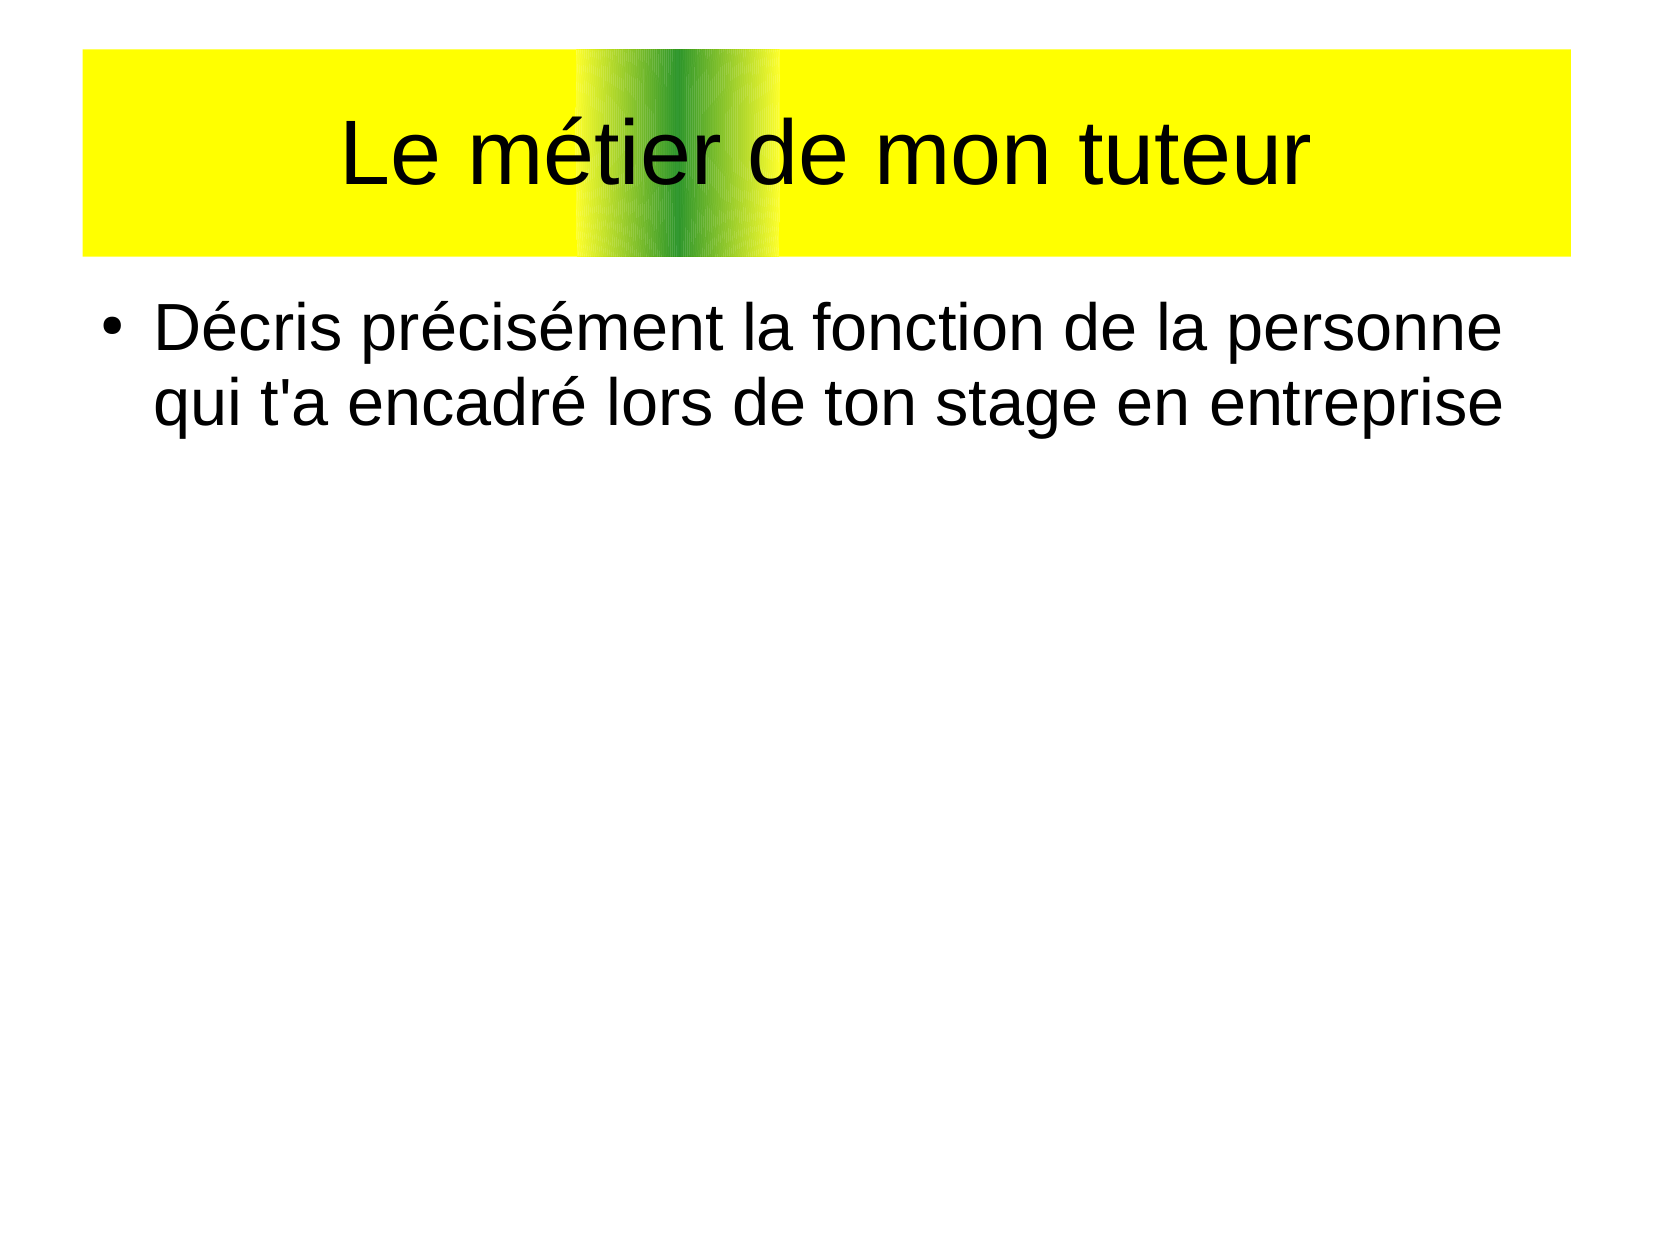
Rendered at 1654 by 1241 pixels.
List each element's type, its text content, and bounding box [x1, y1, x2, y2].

title Le métier de mon tuteur [82, 49, 1571, 257]
list Décris précisément la fonction de la personne qui t'a encadré lors de ton stage en entreprise [82, 290, 1571, 1010]
